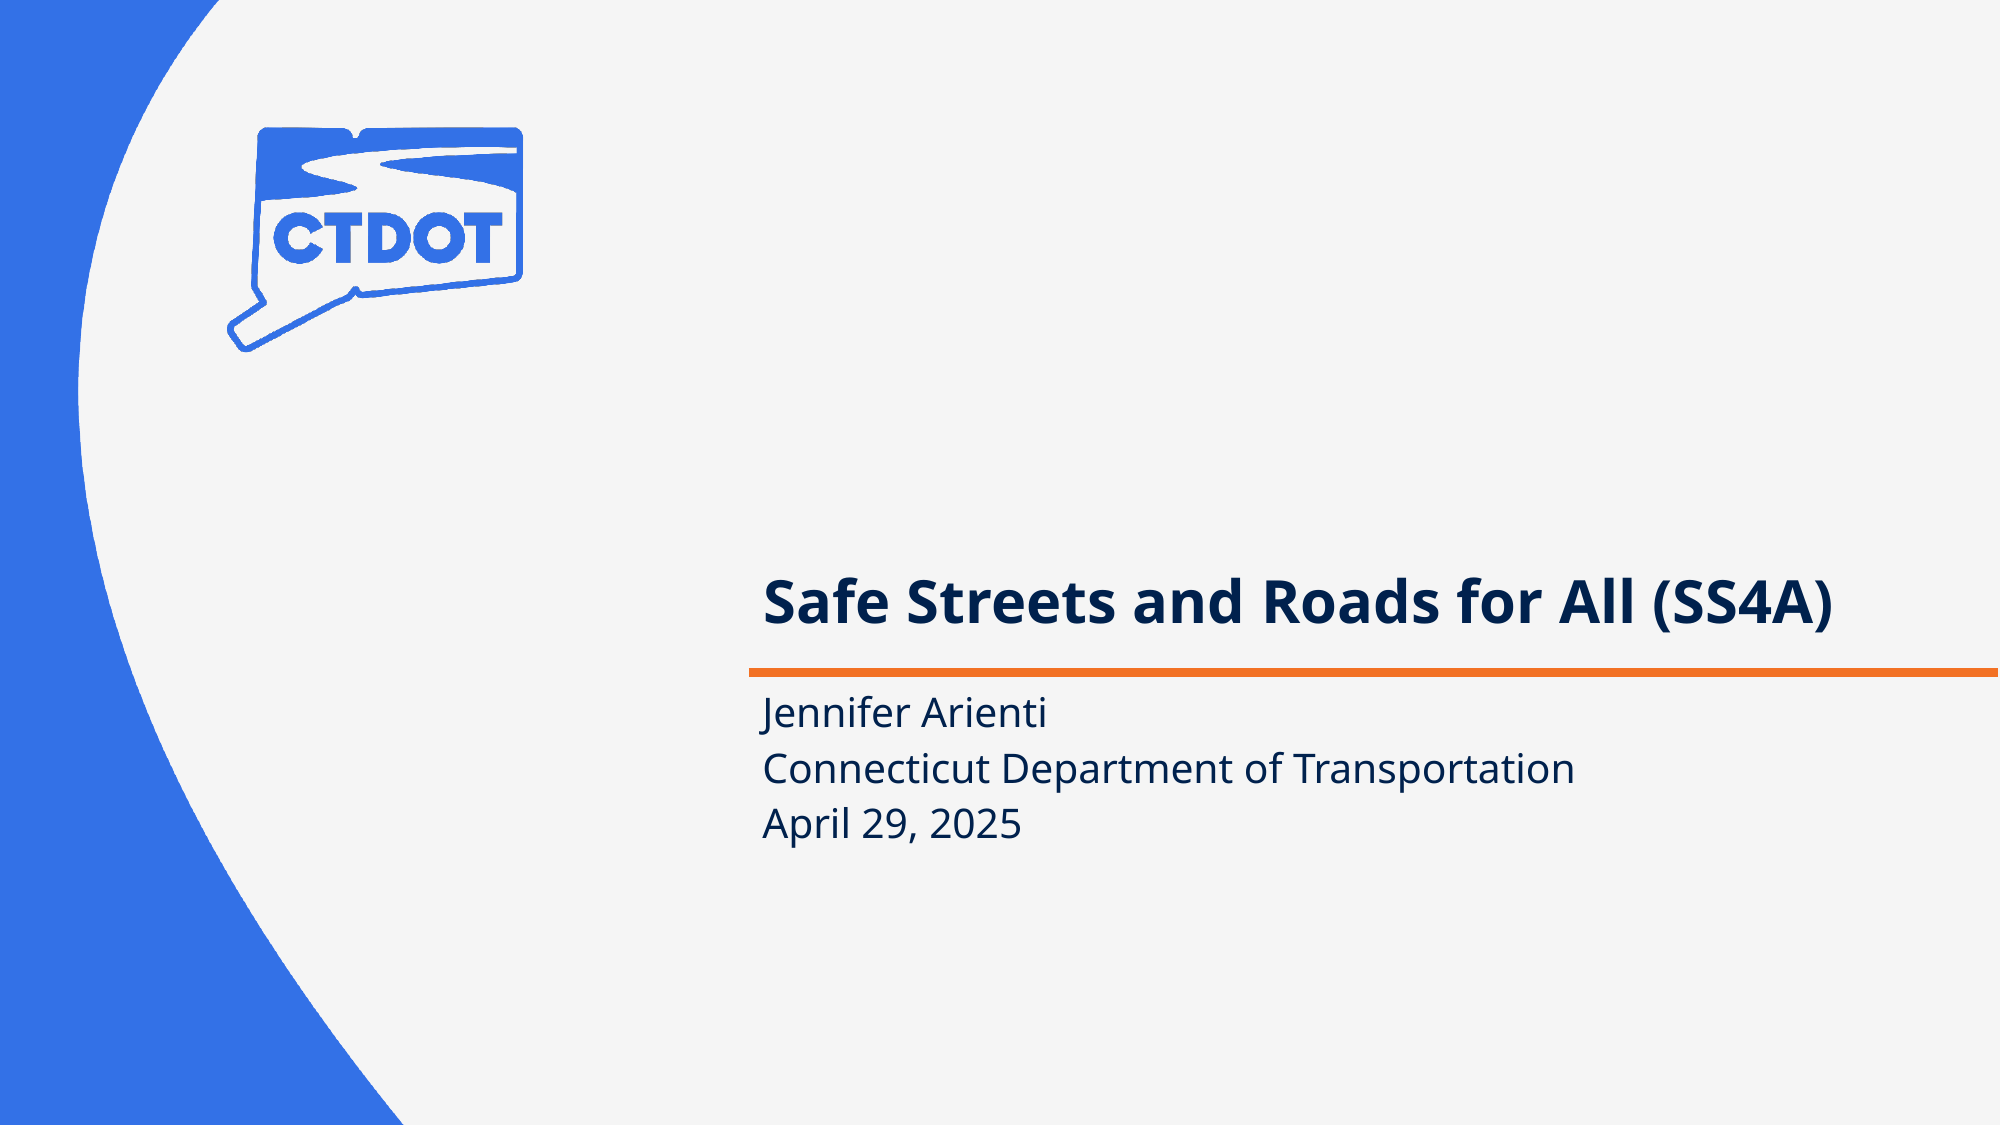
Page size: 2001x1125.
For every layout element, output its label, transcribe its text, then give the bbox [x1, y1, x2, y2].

text_box Jennifer Arienti Connecticut Department of Transportation April 29, 2025 [747, 676, 1900, 859]
title Safe Streets and Roads for All (SS4A) [748, 482, 1998, 666]
